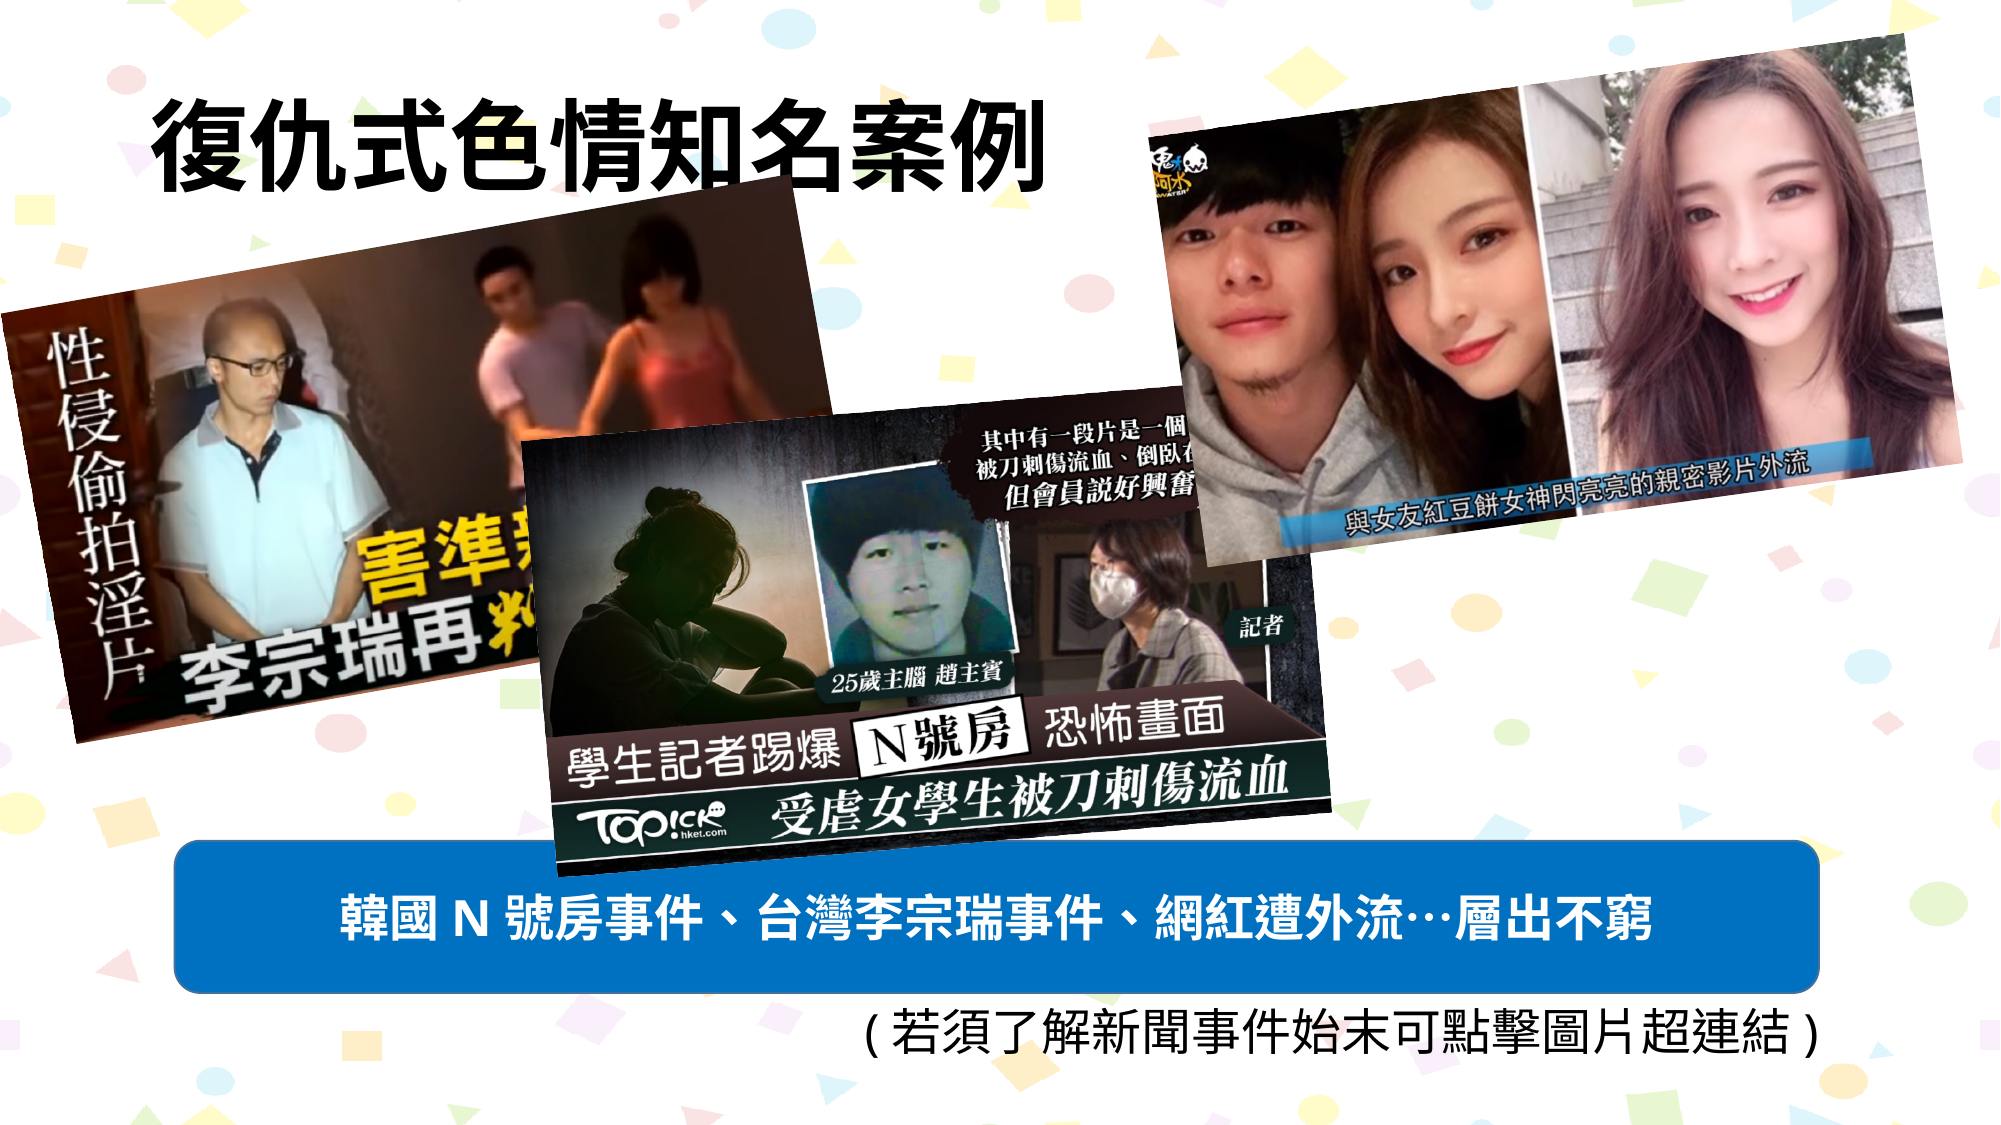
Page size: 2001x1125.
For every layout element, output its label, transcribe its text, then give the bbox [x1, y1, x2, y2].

title 復仇式色情知名案例 [134, 22, 1860, 241]
picture [0, 32, 1964, 877]
text_box 韓國N號房事件、台灣李宗瑞事件、網紅遭外流…層出不窮 [174, 840, 1819, 993]
text_box (若須了解新聞事件始末可點擊圖片超連結) [849, 992, 1822, 1069]
